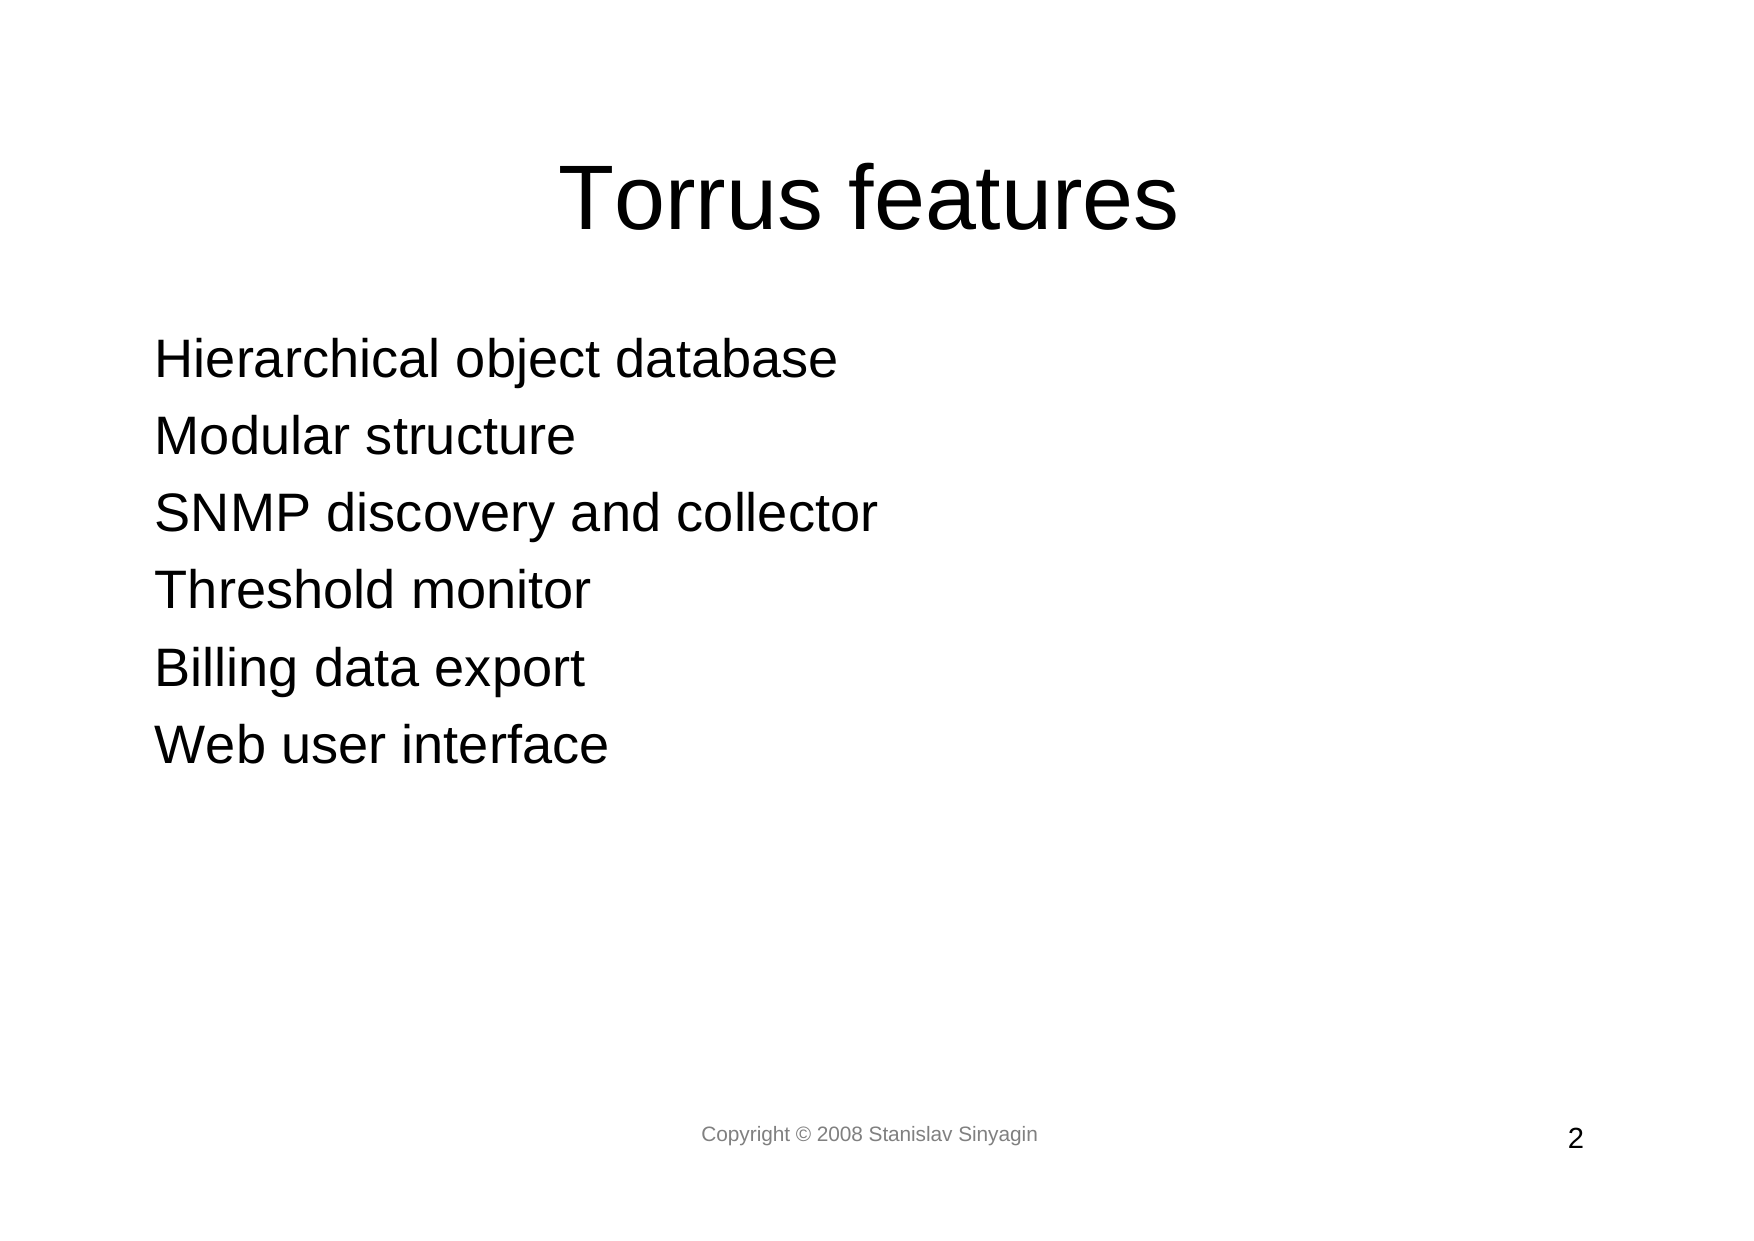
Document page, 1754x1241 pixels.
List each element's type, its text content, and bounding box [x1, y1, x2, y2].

title Torrus features [140, 96, 1599, 299]
list Hierarchical object database Modular structure SNMP discovery and collector Threshold monitor Billing data export Web user interface [140, 320, 1599, 1077]
